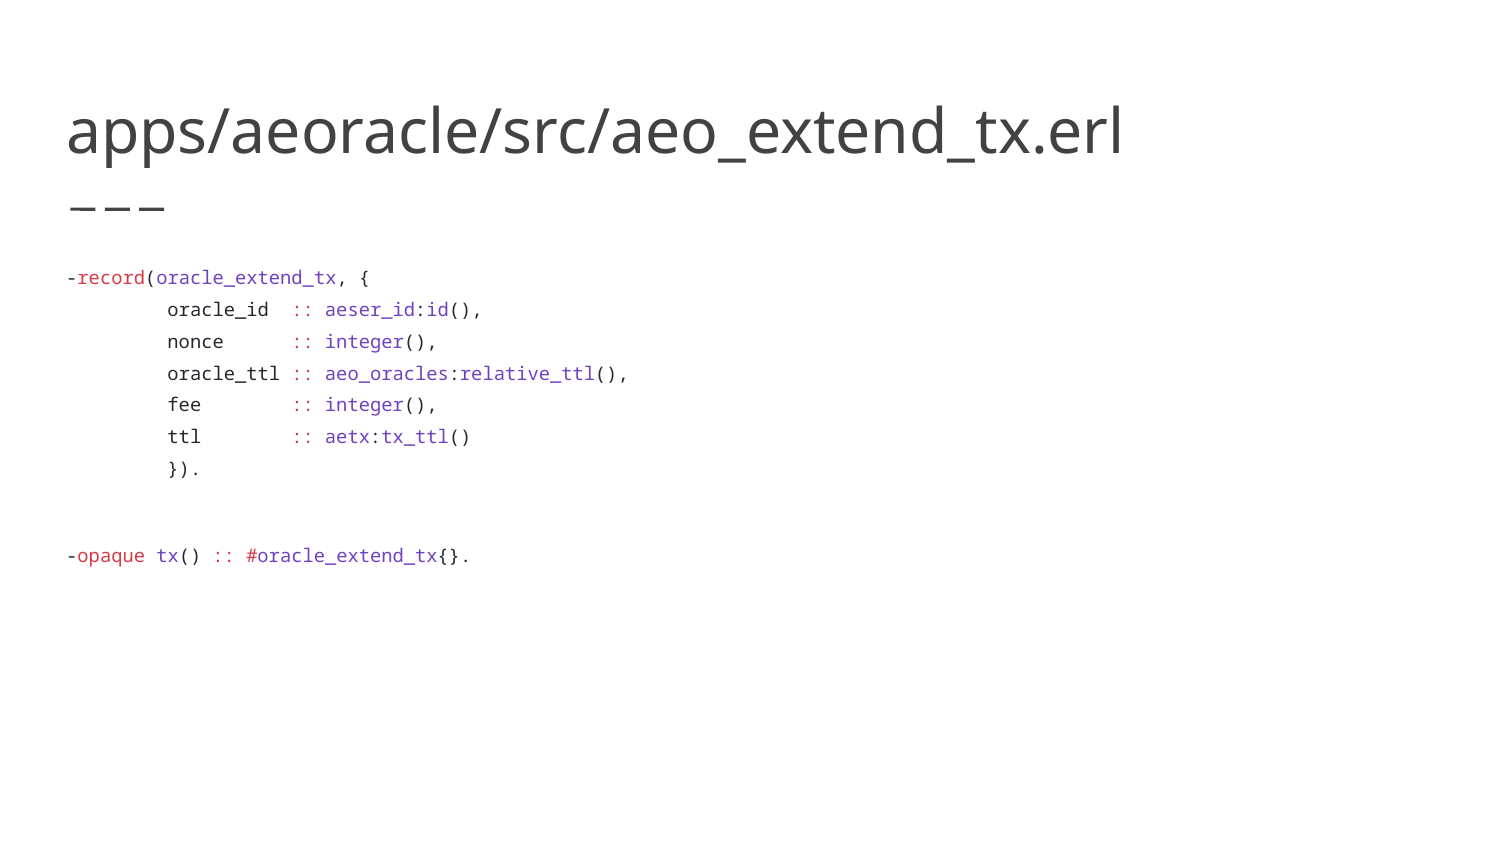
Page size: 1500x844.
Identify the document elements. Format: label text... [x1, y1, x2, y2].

list -record(oracle_extend_tx, { oracle_id :: aeser_id:id(), nonce :: integer(), oracle_ttl :: aeo_oracles:relative_ttl(), fee :: integer(), ttl :: aetx:tx_ttl() }). -opaque tx() :: #oracle_extend_tx{}. [51, 240, 1449, 750]
title apps/aeoracle/src/aeo_extend_tx.erl [51, 61, 1449, 182]
